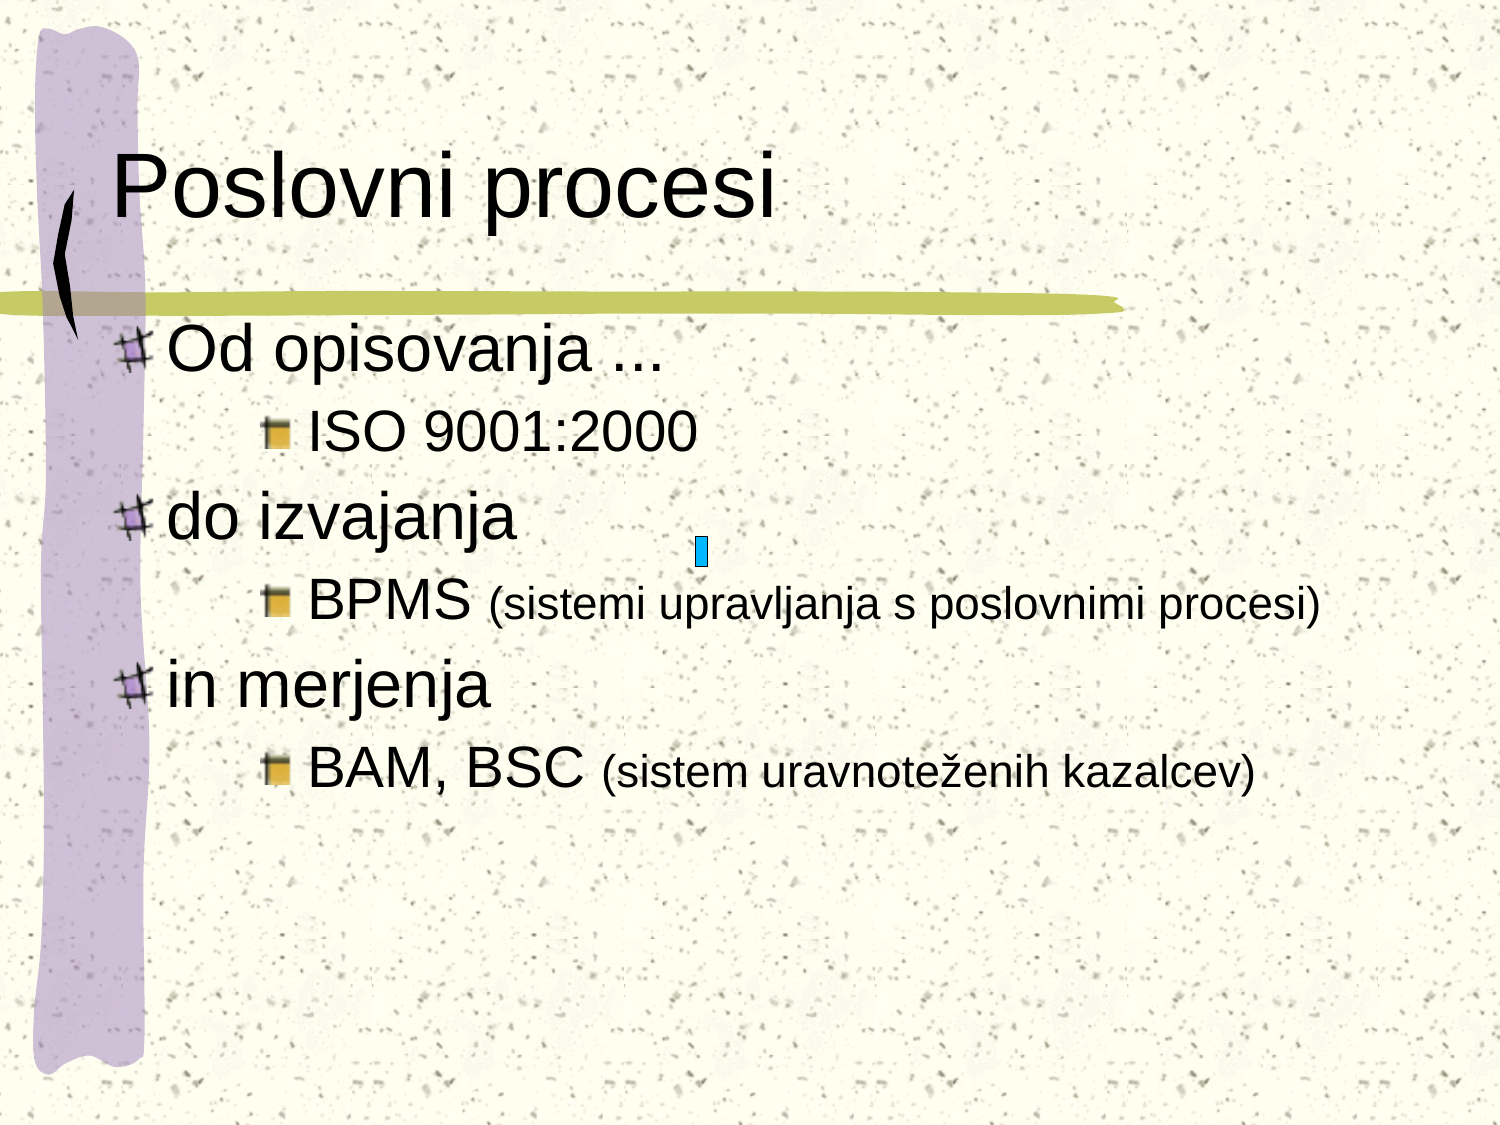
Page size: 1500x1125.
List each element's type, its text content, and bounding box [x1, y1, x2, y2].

title Poslovni procesi [110, 93, 1392, 282]
list Od opisovanja ... ISO 9001:2000 do izvajanja BPMS (sistemi upravljanja s poslovnimi procesi) in merjenja BAM, BSC (sistem uravnoteženih kazalcev) [110, 312, 1392, 1022]
picture [0, 0, 1500, 1125]
chart [695, 536, 708, 567]
